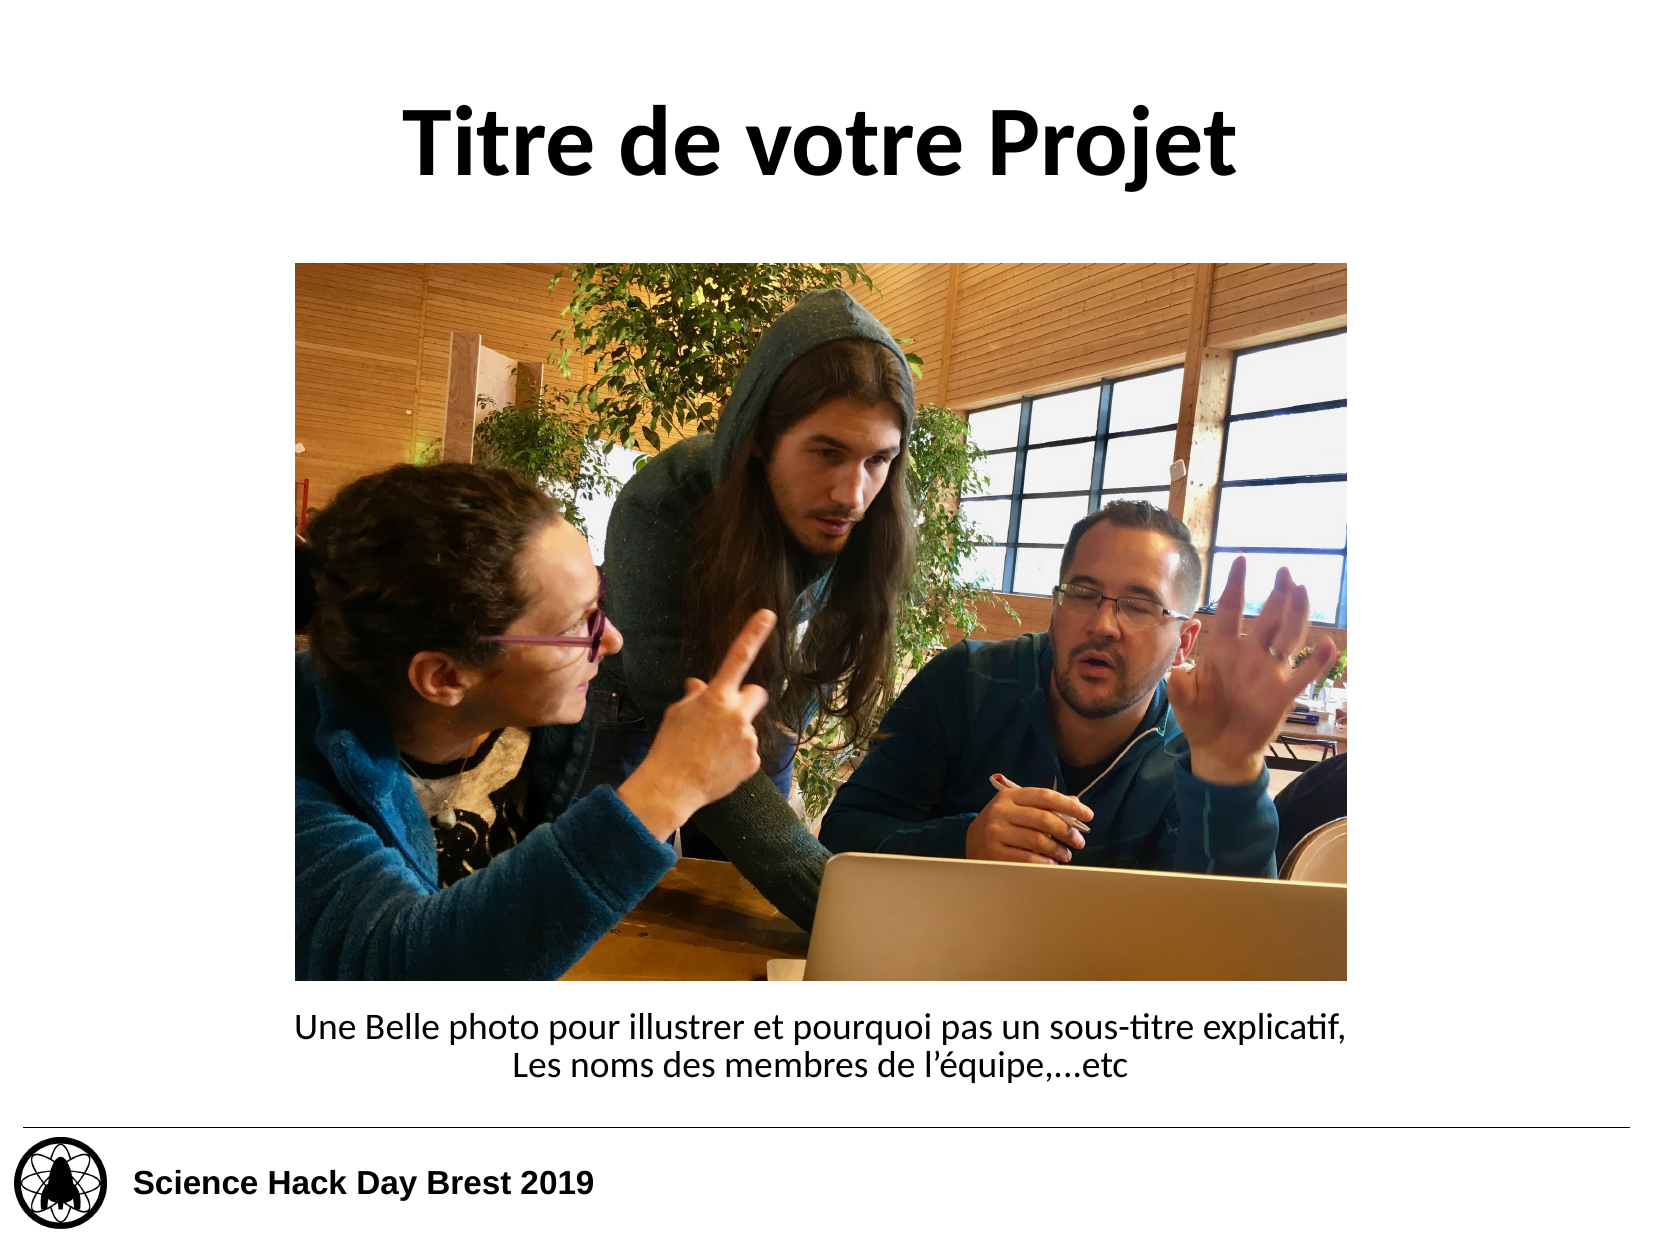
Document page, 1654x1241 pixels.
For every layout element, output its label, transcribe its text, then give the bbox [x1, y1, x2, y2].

picture [14, 1137, 107, 1230]
text_box Une Belle photo pour illustrer et pourquoi pas un sous-titre explicatif, Les noms des membres de l’équipe,...etc [200, 1003, 1441, 1111]
picture [295, 263, 1347, 981]
title Titre de votre Projet [295, 47, 1347, 255]
text_box Science Hack Day Brest 2019 [118, 1157, 1040, 1210]
